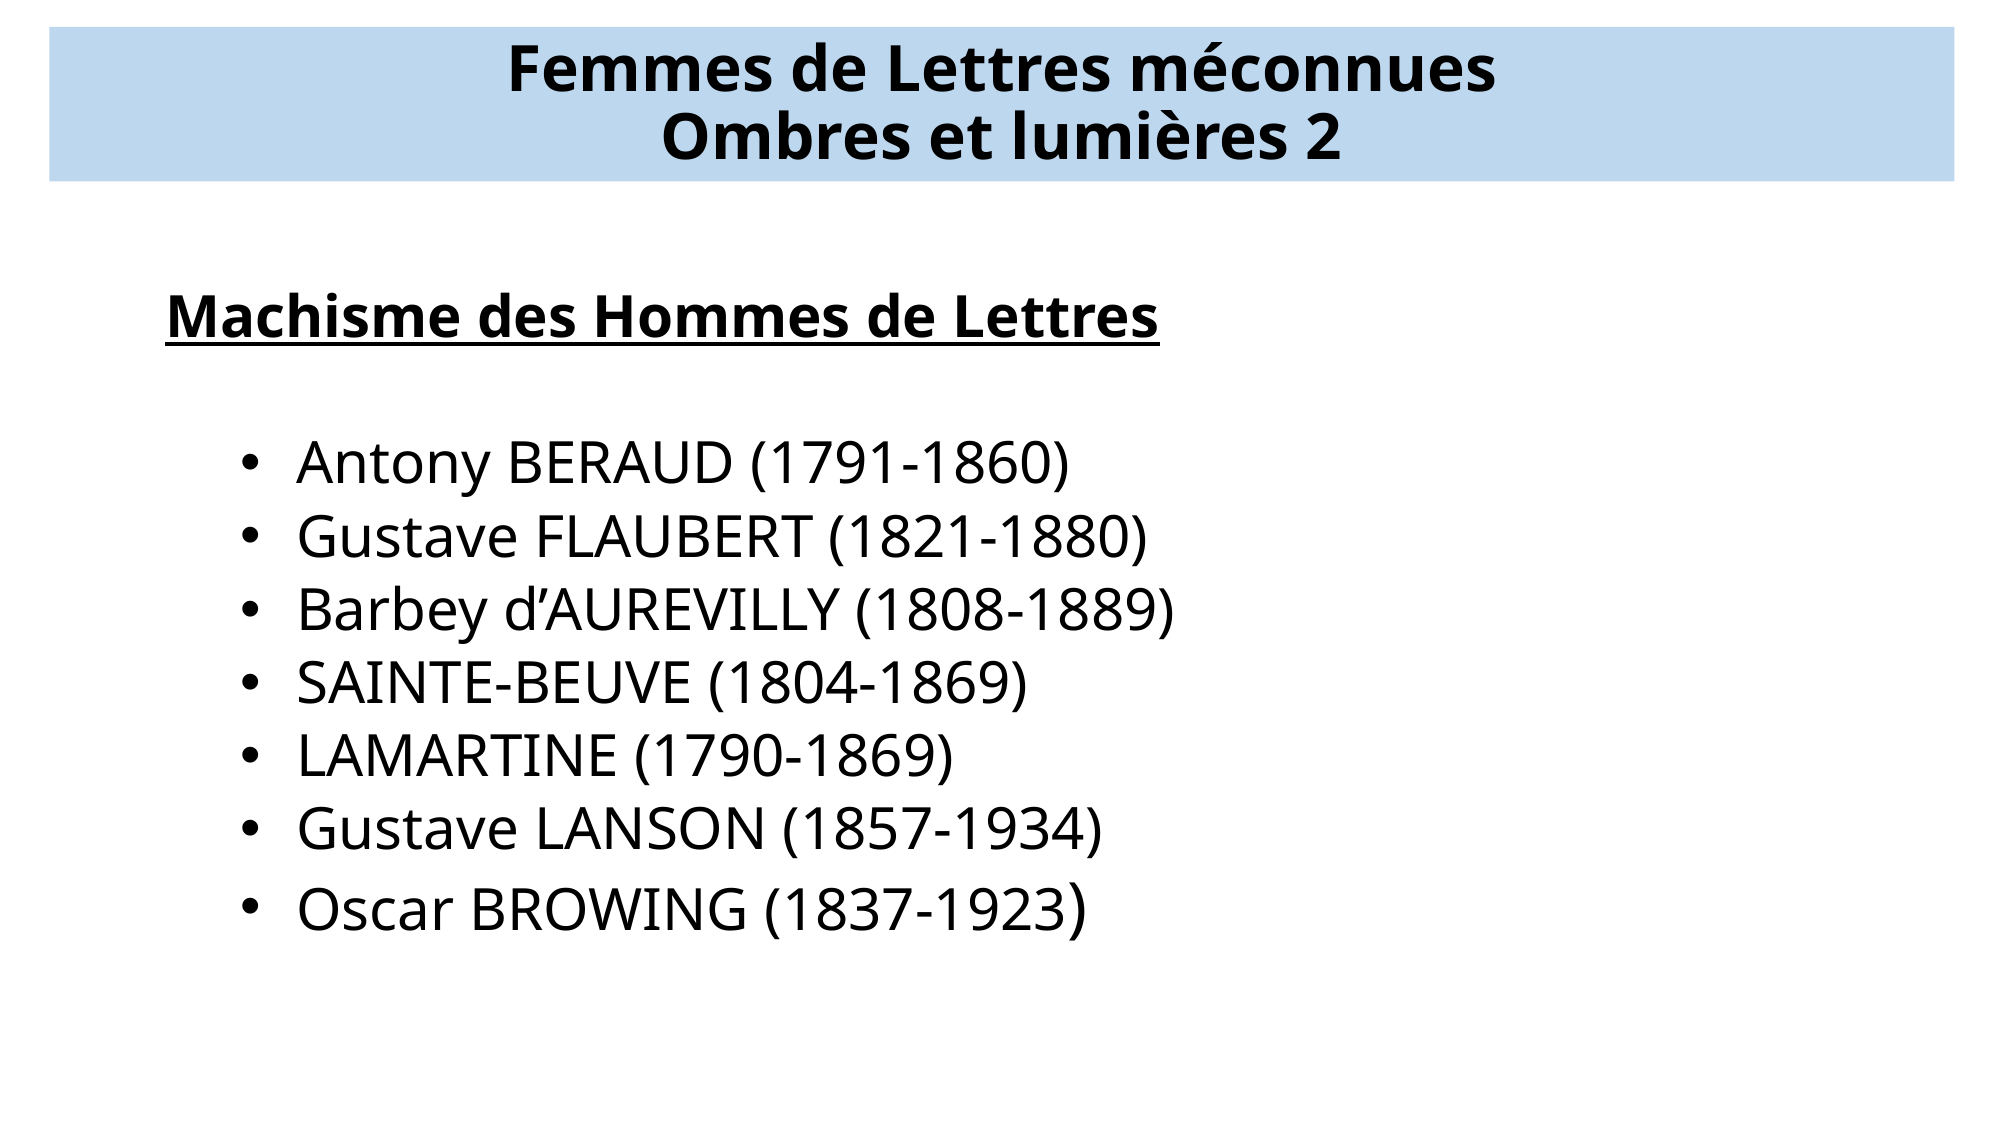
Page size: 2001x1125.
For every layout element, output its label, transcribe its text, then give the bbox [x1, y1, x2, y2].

list Machisme des Hommes de Lettres Antony BERAUD (1791-1860) Gustave FLAUBERT (1821-1880) Barbey d’AUREVILLY (1808-1889) SAINTE-BEUVE (1804-1869) LAMARTINE (1790-1869) Gustave LANSON (1857-1934) Oscar BROWING (1837-1923) [0, 199, 2000, 1125]
title Femmes de Lettres méconnues Ombres et lumières 2 [49, 26, 1955, 182]
